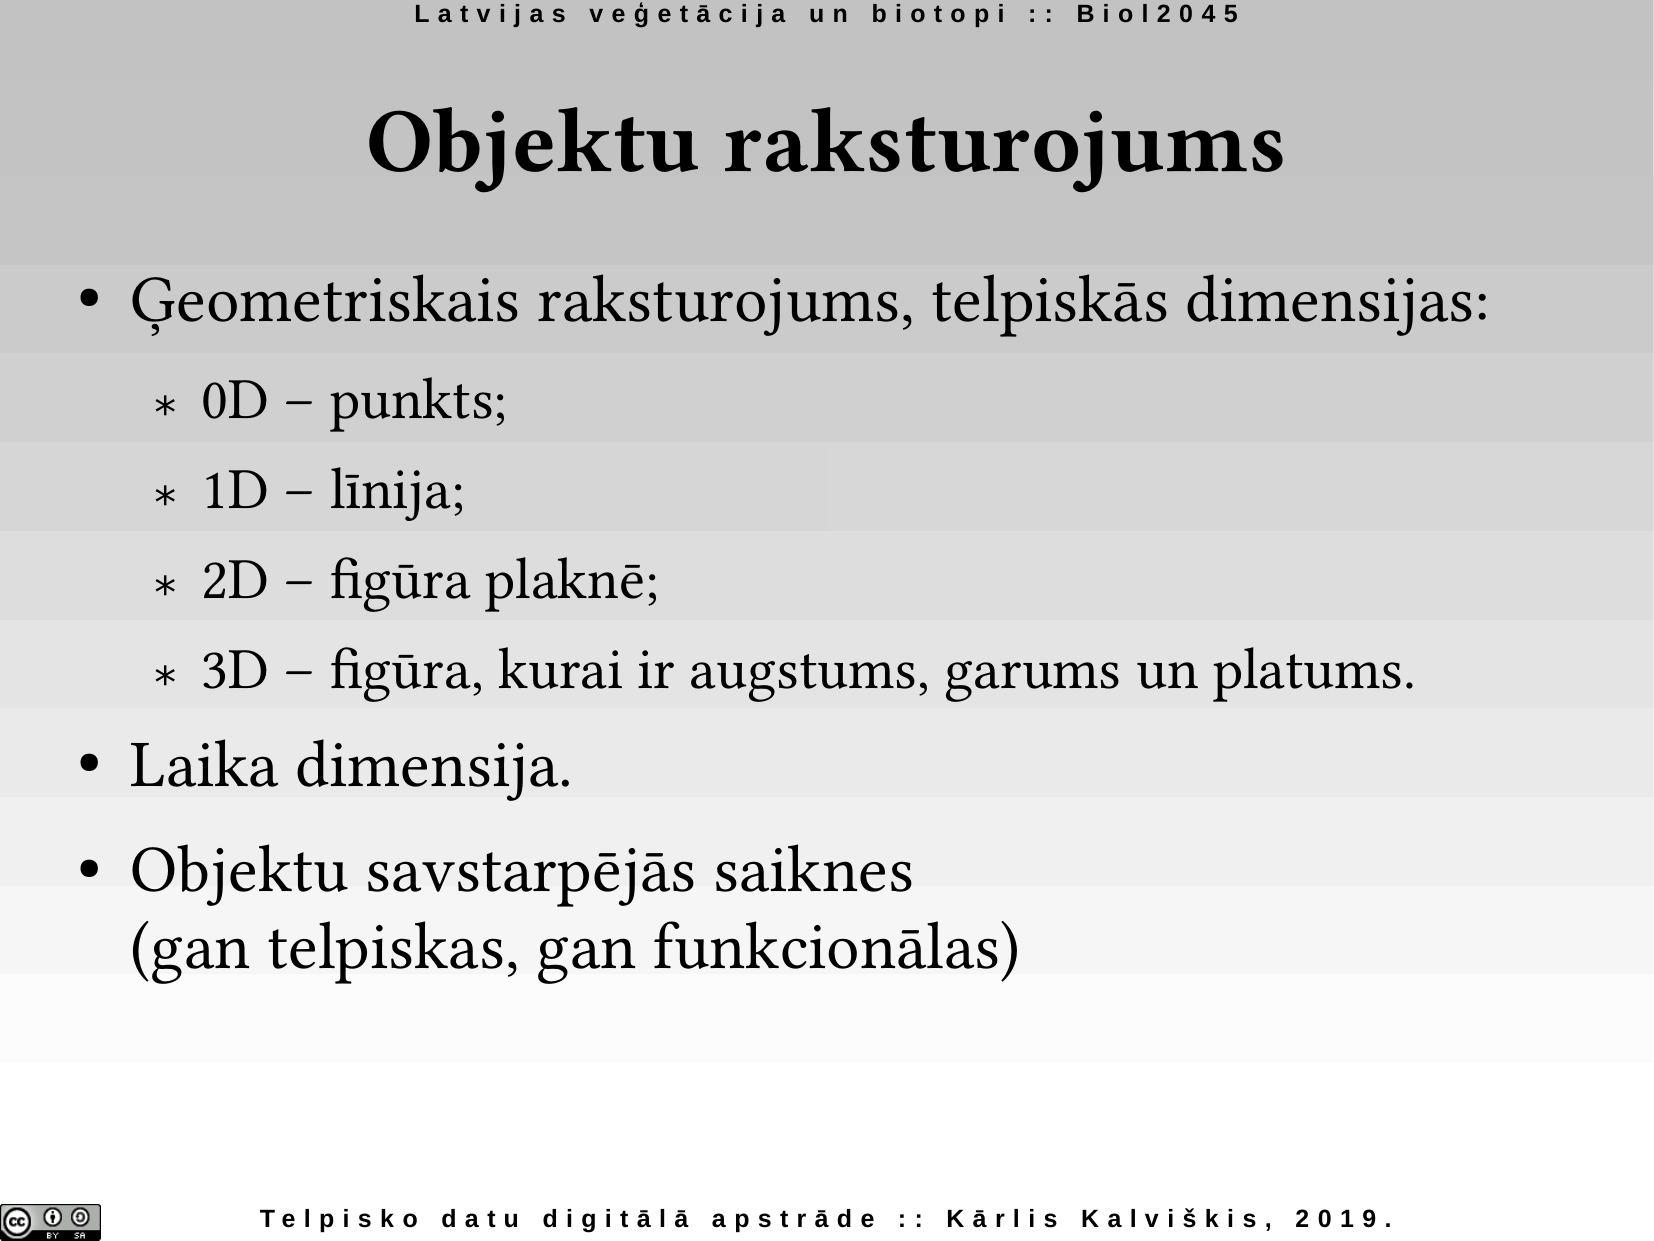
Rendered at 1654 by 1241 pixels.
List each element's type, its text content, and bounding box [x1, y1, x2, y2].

title Objektu raksturojums [59, 37, 1596, 246]
list Ģeometriskais raksturojums, telpiskās dimensijas: 0D – punkts; 1D – līnija; 2D – figūra plaknē; 3D – figūra, kurai ir augstums, garums un platums. Laika dimensija. Objektu savstarpējās saiknes (gan telpiskas, gan funkcionālas) [59, 261, 1596, 1175]
picture [0, 0, 1654, 1241]
